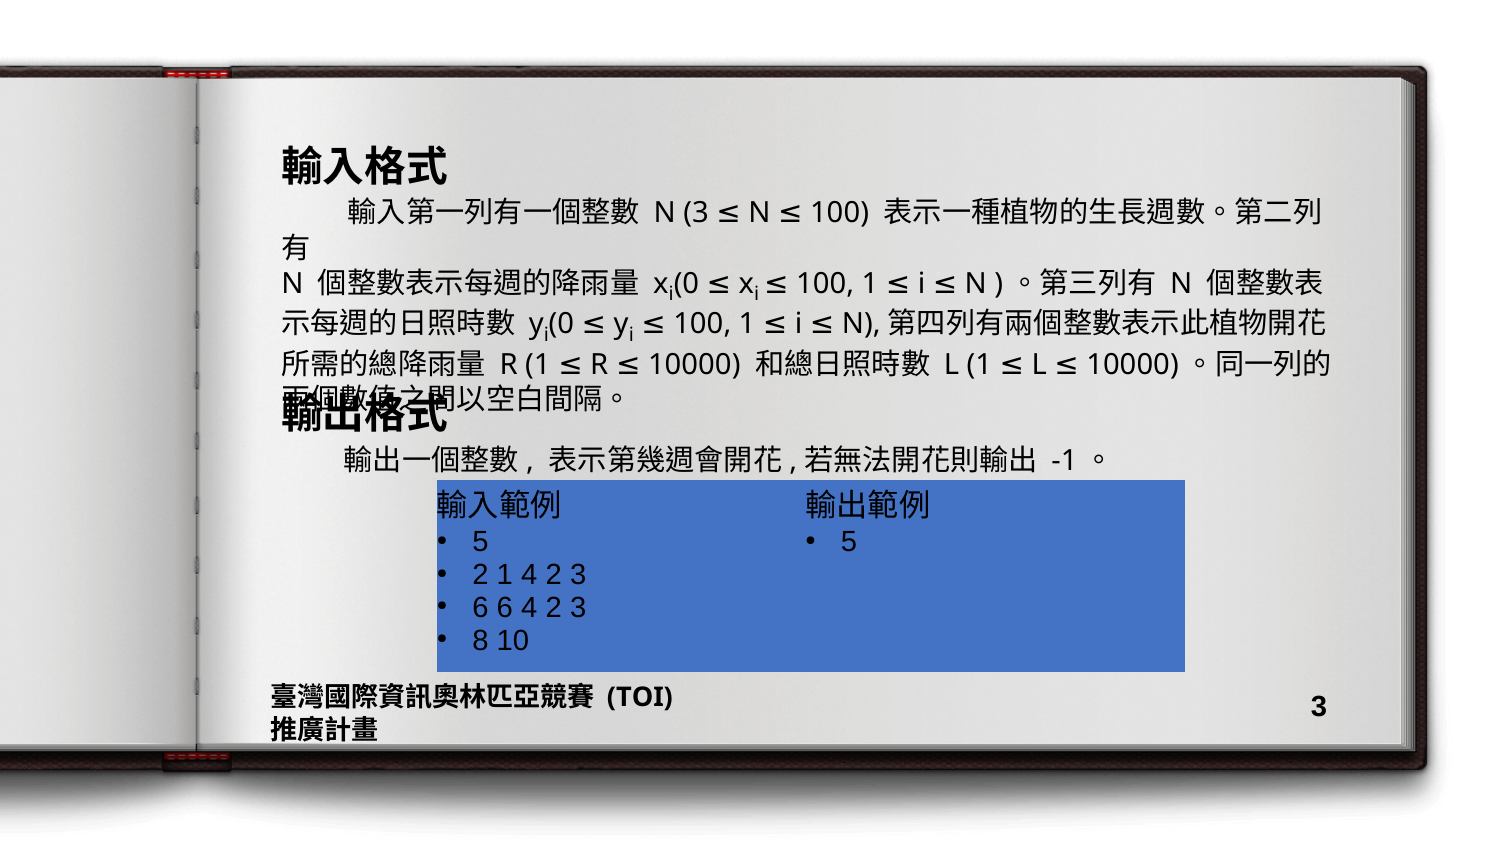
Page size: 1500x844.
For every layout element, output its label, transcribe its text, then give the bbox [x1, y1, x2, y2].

table_header 輸入範例 5 2 1 4 2 3 6 6 4 2 3 8 10 [437, 480, 805, 672]
table_header 輸出範例 5 [805, 480, 1185, 672]
text_box 輸出格式 輸出一個整數, 表示第幾週會開花,若無法開花則輸出 -1。 [266, 379, 1368, 484]
text_box [1295, 672, 1386, 737]
text_box 輸入格式 輸入第一列有一個整數 N (3 ≤ N ≤ 100) 表示一種植物的生長週數。第二列有 N 個整數表示每週的降雨量 xi(0 ≤ xi ≤ 100, 1 ≤ i ≤ N )。第三列有 N 個整數表示每週的日照時數 yi(0 ≤ yi ≤ 100, 1 ≤ i ≤ N),第四列有兩個整數表示此植物開花所需的總降雨量 R (1 ≤ R ≤ 10000) 和總日照時數 L (1 ≤ L ≤ 10000)。同一列的兩個數值之間以空白間隔。 [266, 132, 1356, 379]
